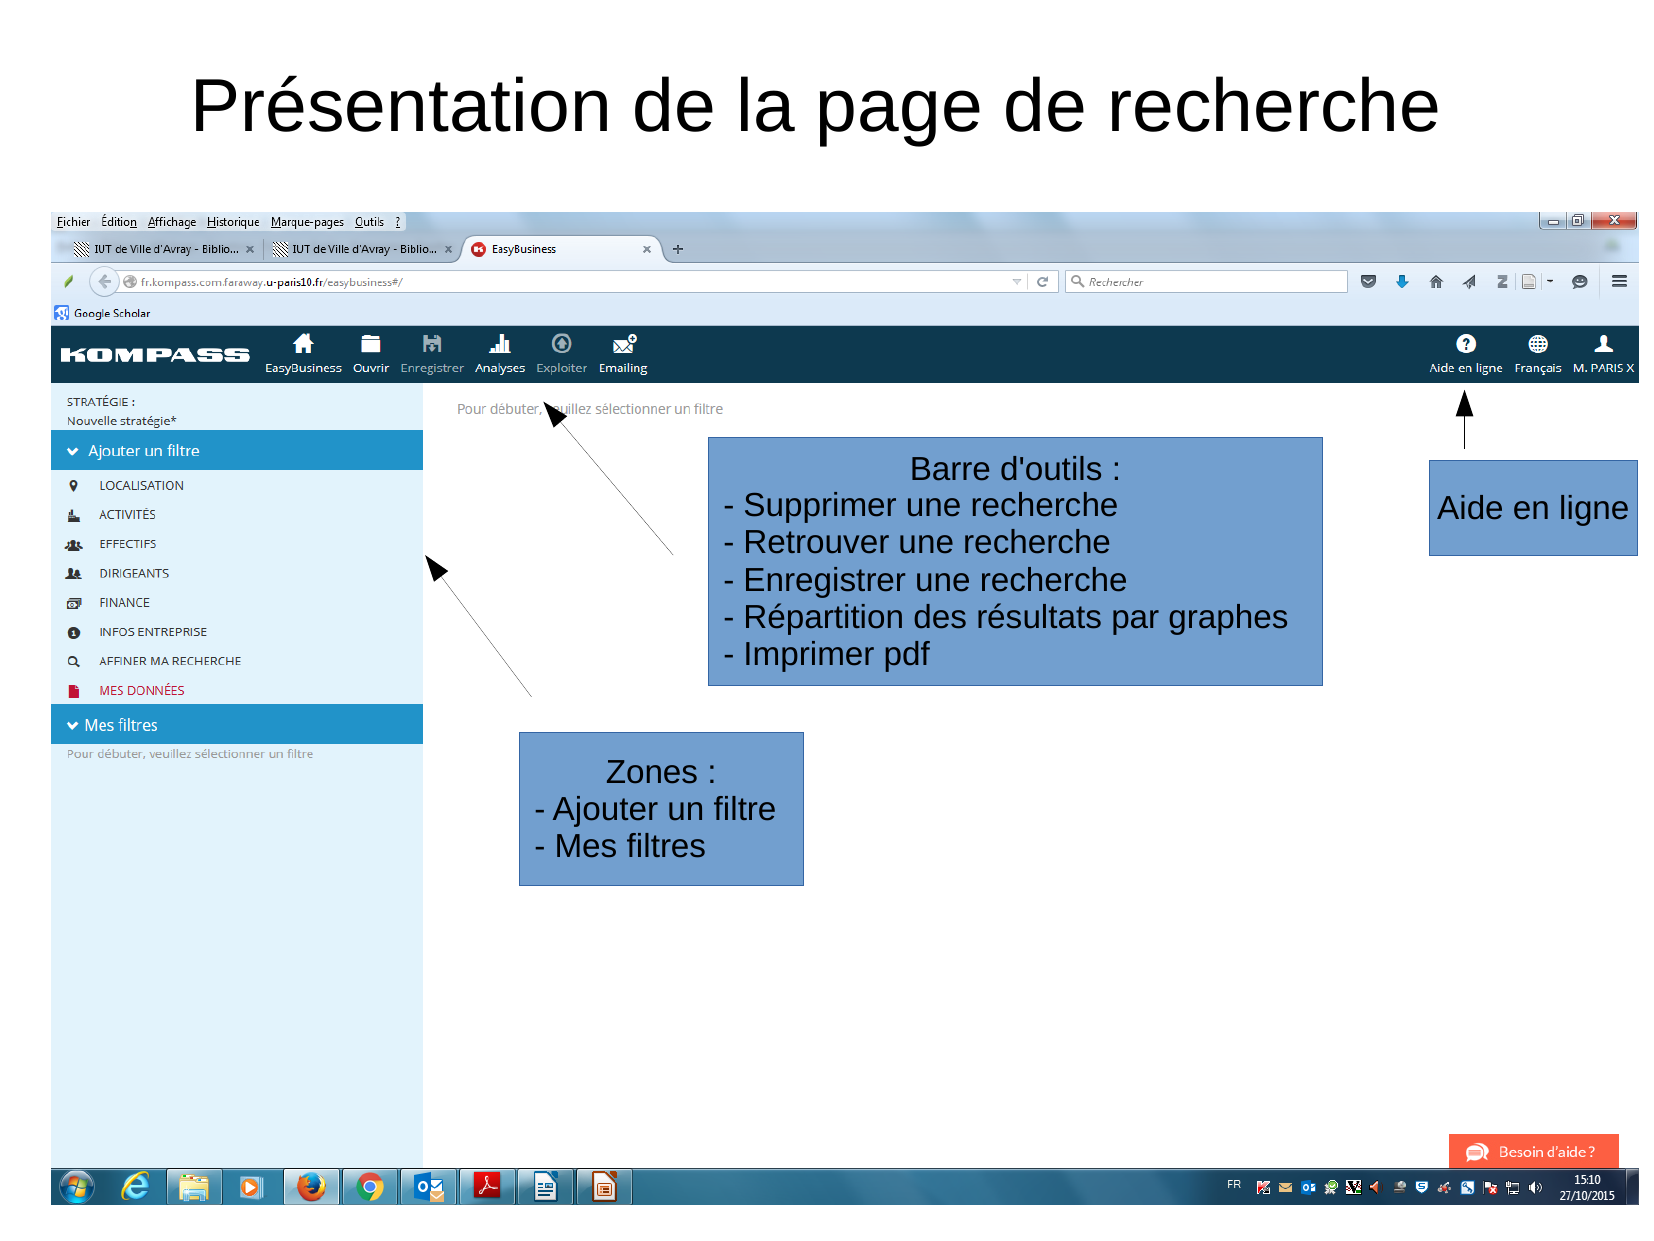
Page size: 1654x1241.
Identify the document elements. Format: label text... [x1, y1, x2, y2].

picture [51, 212, 1639, 1205]
text_box Zones : - Ajouter un filtre - Mes filtres [519, 732, 804, 886]
title Présentation de la page de recherche [82, 23, 1571, 187]
text_box Aide en ligne [1429, 460, 1638, 556]
text_box Barre d'outils : - Supprimer une recherche - Retrouver une recherche - Enregistrer une recherche - Répartition des résultats par graphes - Imprimer pdf [708, 437, 1323, 686]
